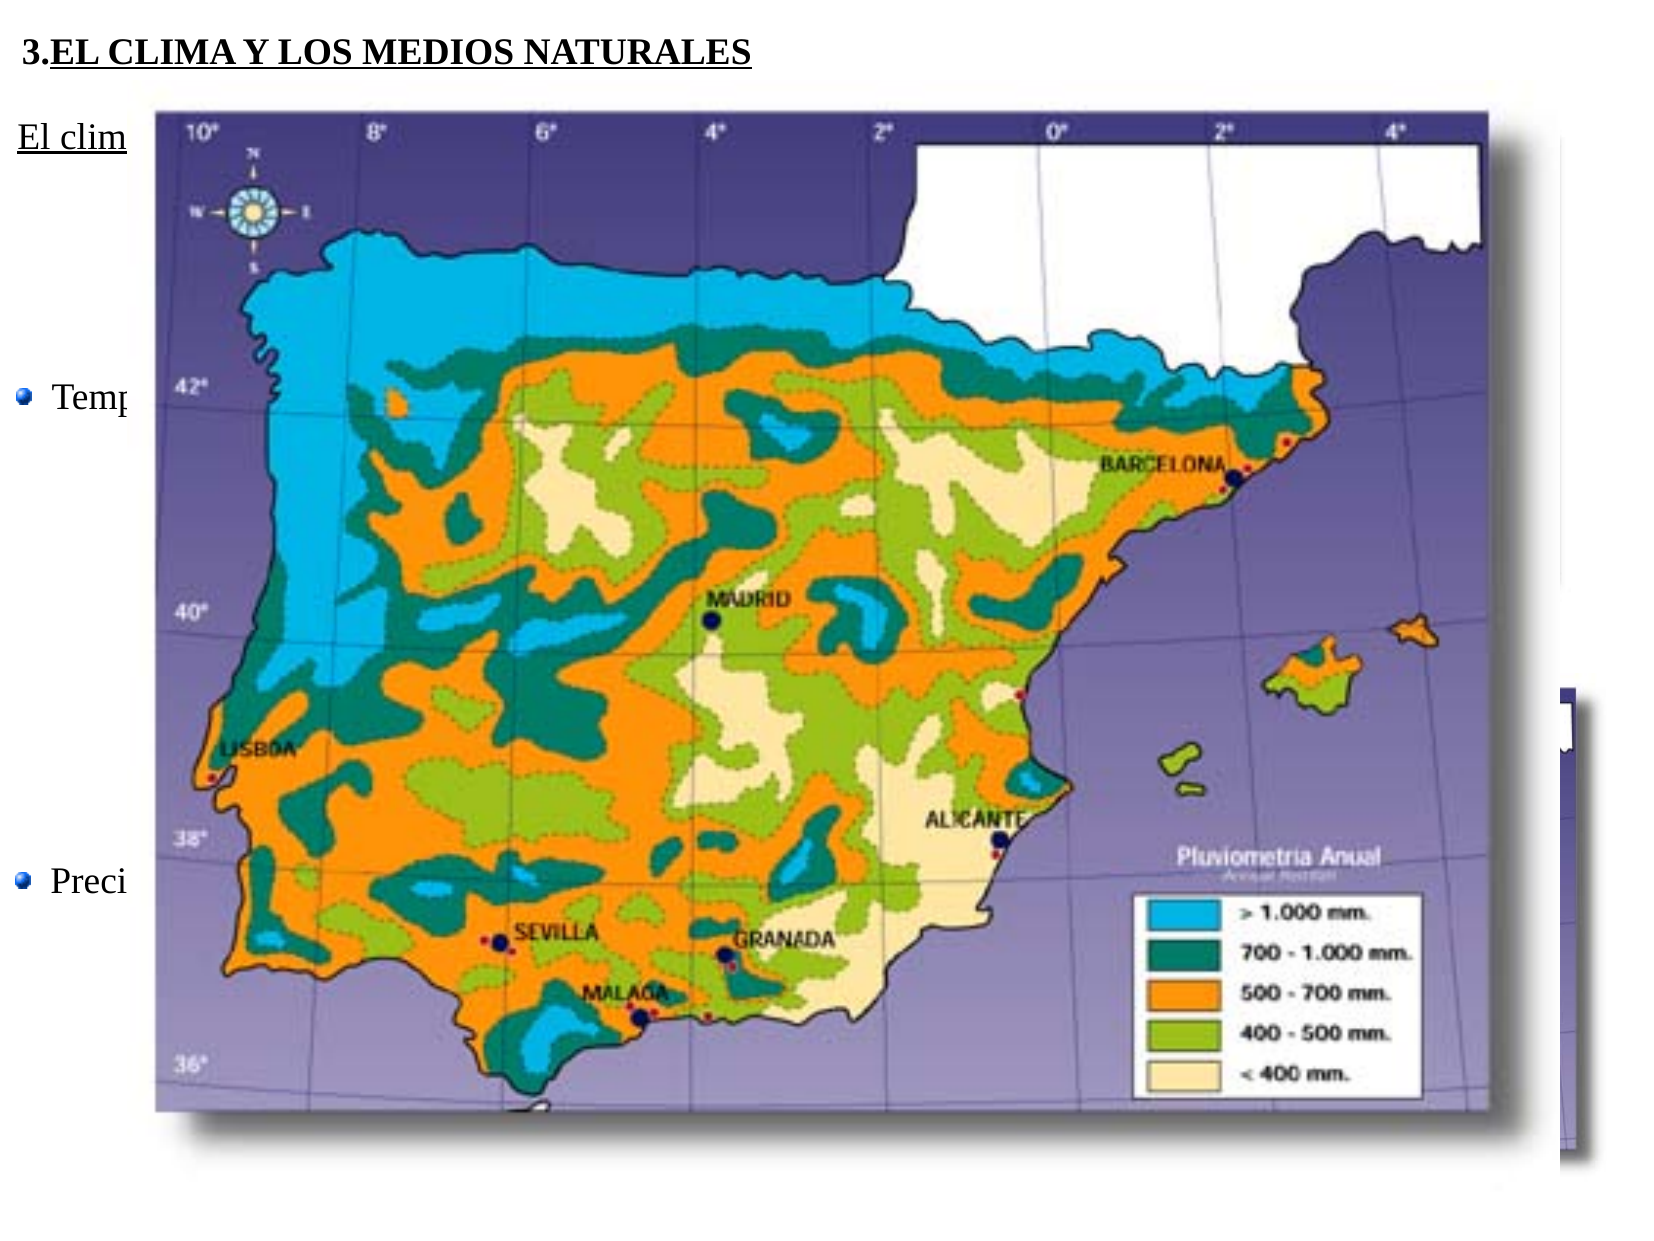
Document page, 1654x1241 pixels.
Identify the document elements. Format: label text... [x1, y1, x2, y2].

picture [127, 80, 1607, 1194]
text_box 3.EL CLIMA Y LOS MEDIOS NATURALES [7, 23, 767, 81]
text_box El clima. [2, 108, 127, 166]
text_box Precipitaciones [0, 852, 127, 910]
text_box Temperaturas [1, 368, 127, 426]
